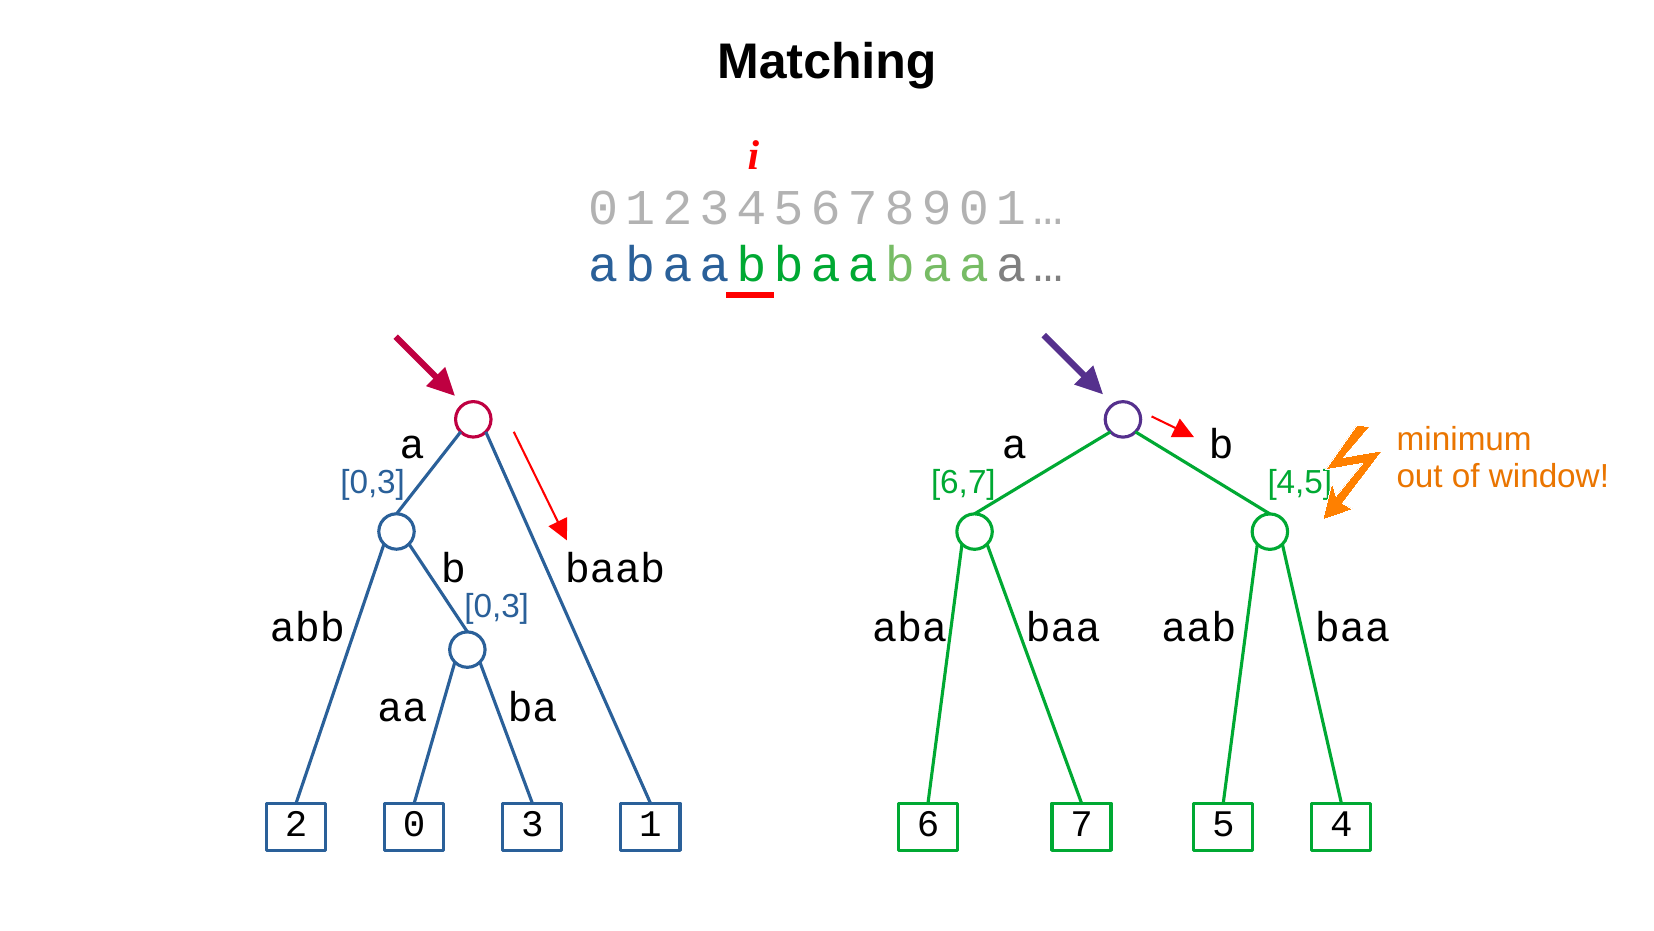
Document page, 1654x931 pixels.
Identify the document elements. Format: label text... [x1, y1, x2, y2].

text_box aba [857, 599, 962, 662]
text_box b [1193, 416, 1249, 479]
text_box [0,3] [325, 456, 421, 508]
text_box 0 [384, 803, 444, 851]
text_box baab [550, 540, 680, 603]
text_box i [732, 124, 774, 186]
text_box baa [1300, 599, 1405, 662]
text_box Matching [301, 0, 1353, 125]
text_box aab [1146, 599, 1252, 662]
text_box 5 [1193, 803, 1253, 851]
text_box [1322, 425, 1381, 520]
text_box [0,3] [449, 580, 545, 632]
text_box 7 [1052, 803, 1112, 851]
text_box abb [254, 599, 360, 662]
text_box 4 [1311, 803, 1371, 851]
text_box 3 [502, 803, 562, 851]
text_box b [426, 540, 481, 603]
text_box 012345678901… abaabbaabaaa… [573, 175, 1081, 304]
text_box 1 [620, 803, 680, 851]
text_box minimum out of window! [1381, 413, 1625, 503]
text_box [6,7] [916, 456, 1011, 508]
text_box [4,5] [1252, 456, 1348, 508]
text_box 2 [266, 803, 326, 851]
text_box aa [362, 679, 443, 742]
text_box baa [1010, 599, 1116, 662]
text_box a [987, 416, 1042, 479]
text_box a [384, 416, 440, 479]
text_box 6 [898, 803, 958, 851]
text_box ba [492, 679, 573, 742]
